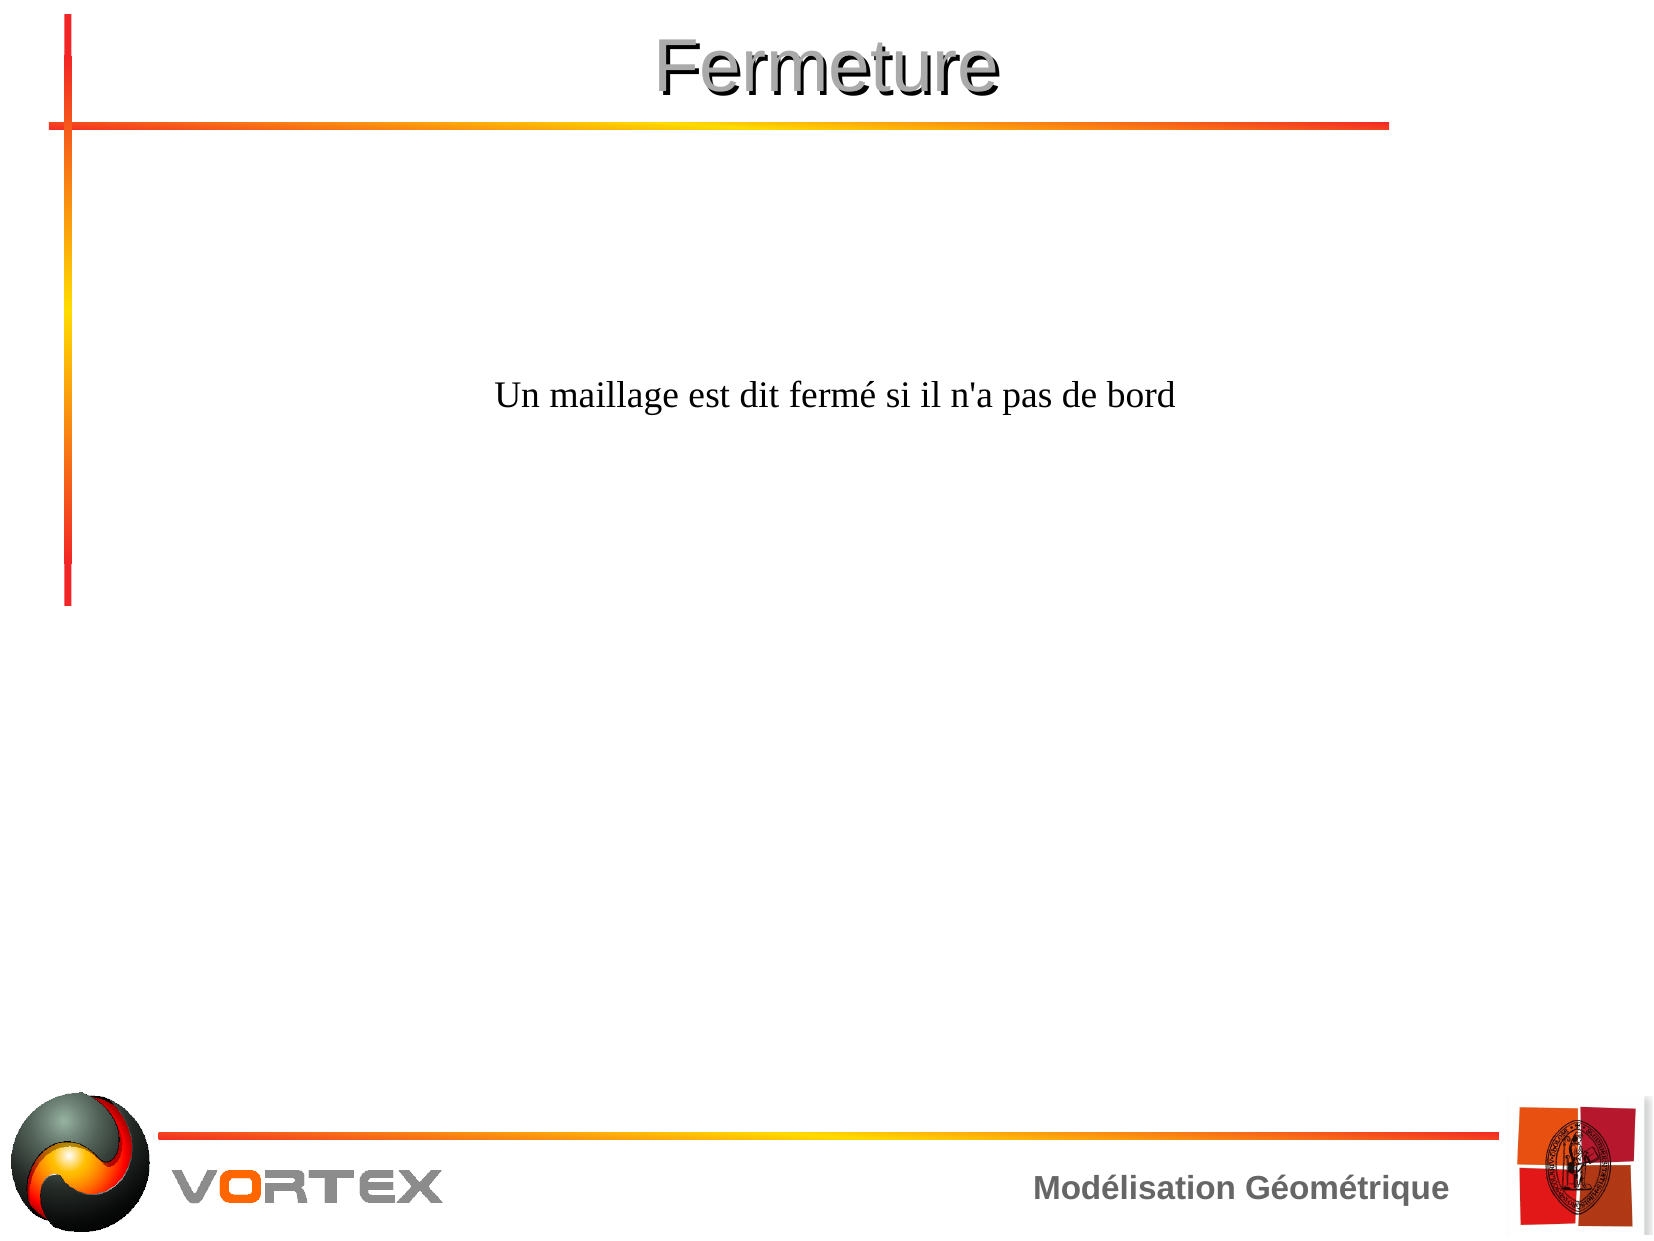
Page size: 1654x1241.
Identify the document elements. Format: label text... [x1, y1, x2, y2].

picture [1505, 1096, 1653, 1235]
picture [11, 1092, 443, 1232]
title Fermeture [0, 1, 1654, 130]
list Un maillage est dit fermé si il n'a pas de bord [123, 160, 1530, 1103]
